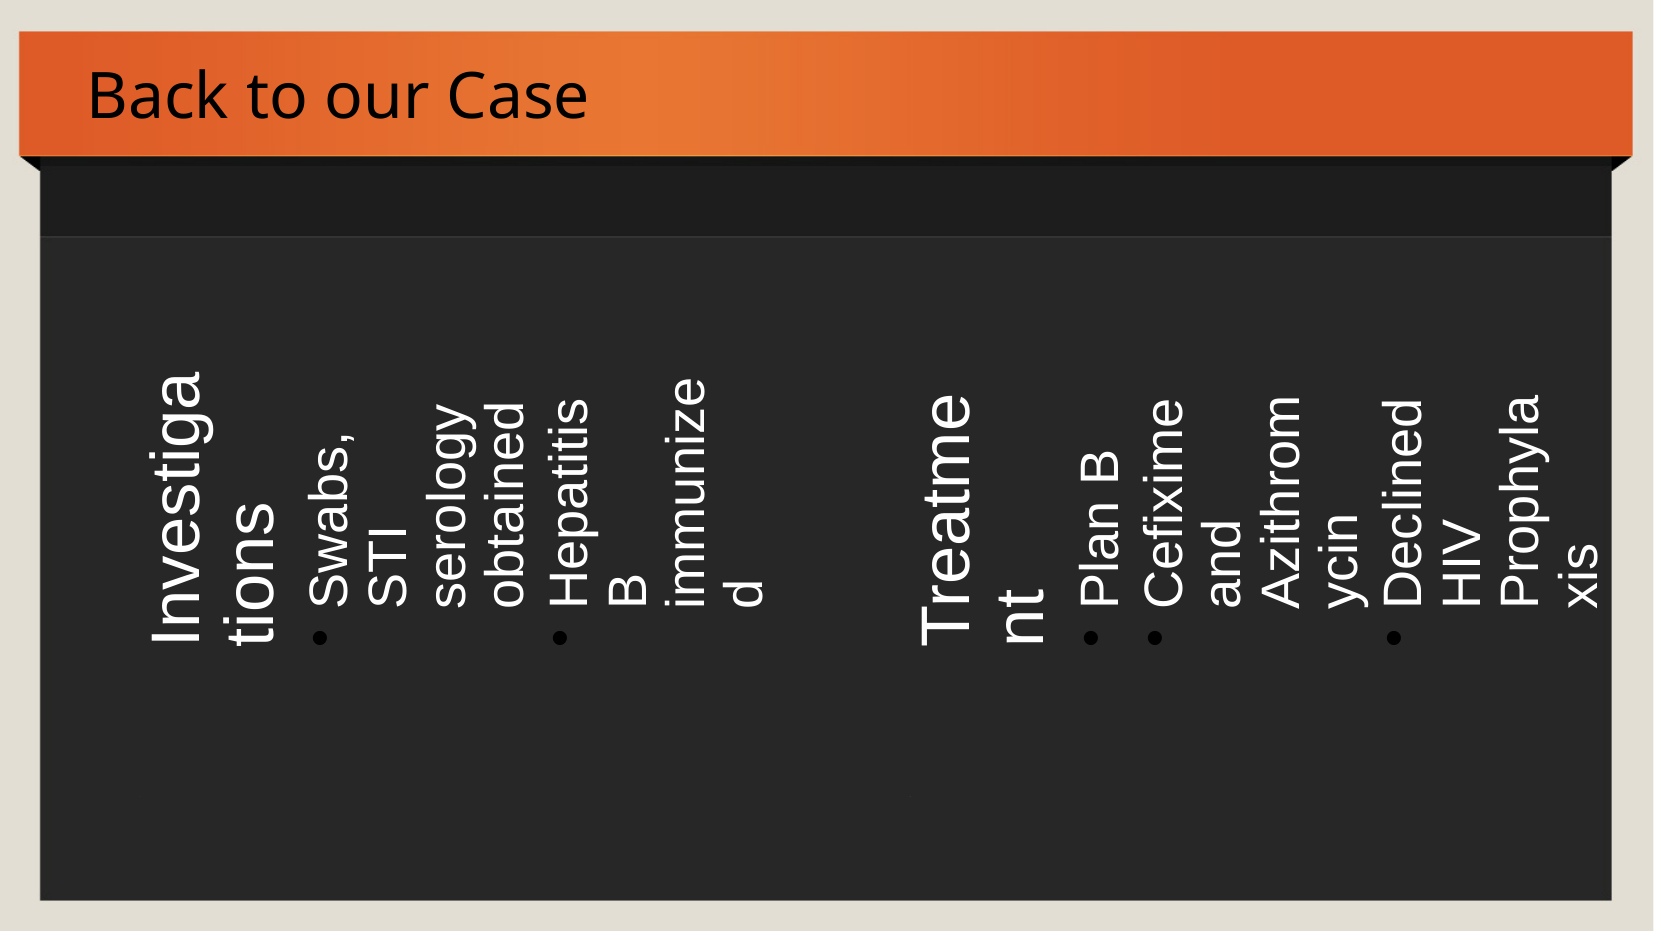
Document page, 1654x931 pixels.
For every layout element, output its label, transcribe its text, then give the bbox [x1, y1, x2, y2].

title Back to our Case [71, 46, 1597, 140]
picture [0, 0, 1654, 931]
